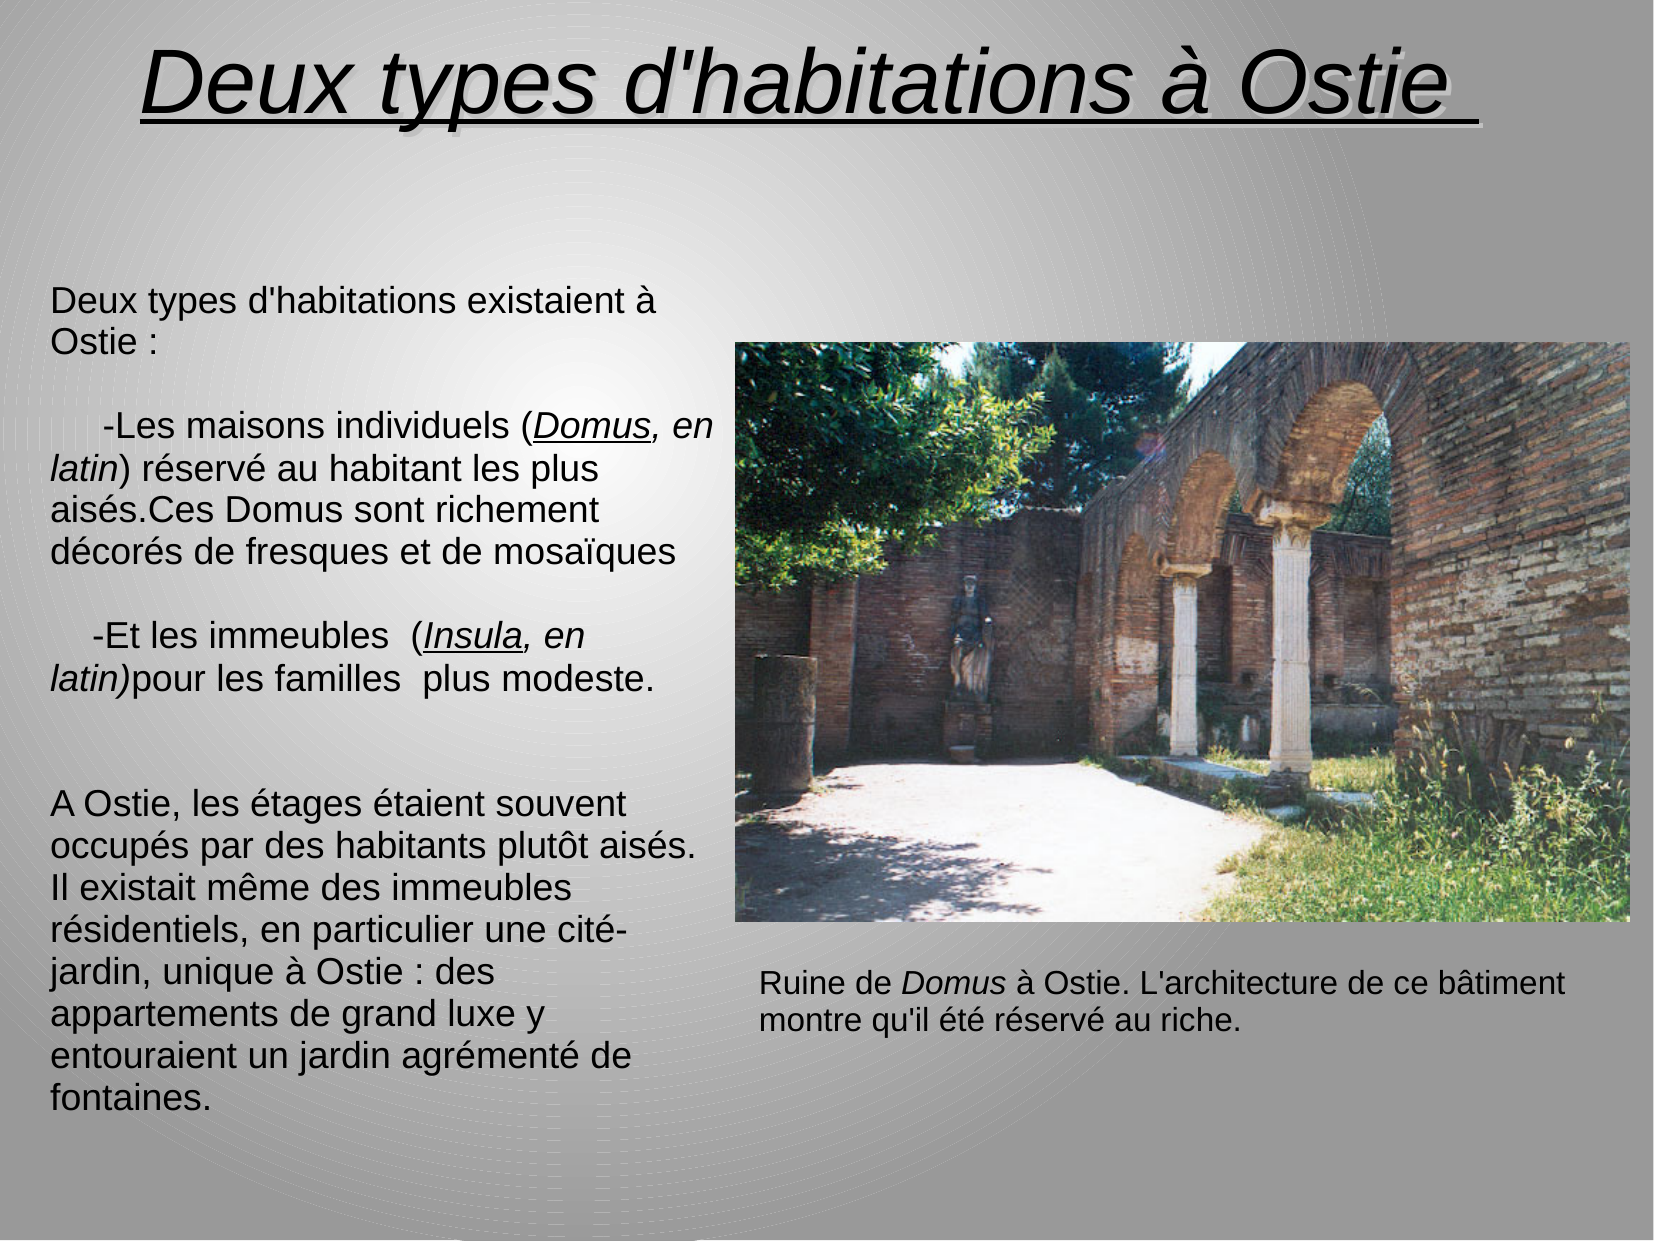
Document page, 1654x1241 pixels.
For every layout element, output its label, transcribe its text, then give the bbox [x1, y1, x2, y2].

text_box Deux types d'habitations existaient à Ostie : -Les maisons individuels (Domus, en latin) réservé au habitant les plus aisés.Ces Domus sont richement décorés de fresques et de mosaïques -Et les immeubles (Insula, en latin)pour les familles plus modeste. A Ostie, les étages étaient souvent occupés par des habitants plutôt aisés. Il existait même des immeubles résidentiels, en particulier une cité-jardin, unique à Ostie : des appartements de grand luxe y entouraient un jardin agrémenté de fontaines. [35, 271, 733, 1241]
text_box Ruine de Domus à Ostie. L'architecture de ce bâtiment montre qu'il été réservé au riche. [744, 956, 1607, 1047]
text_box Deux types d'habitations à Ostie [47, 23, 1571, 141]
picture [735, 342, 1630, 922]
